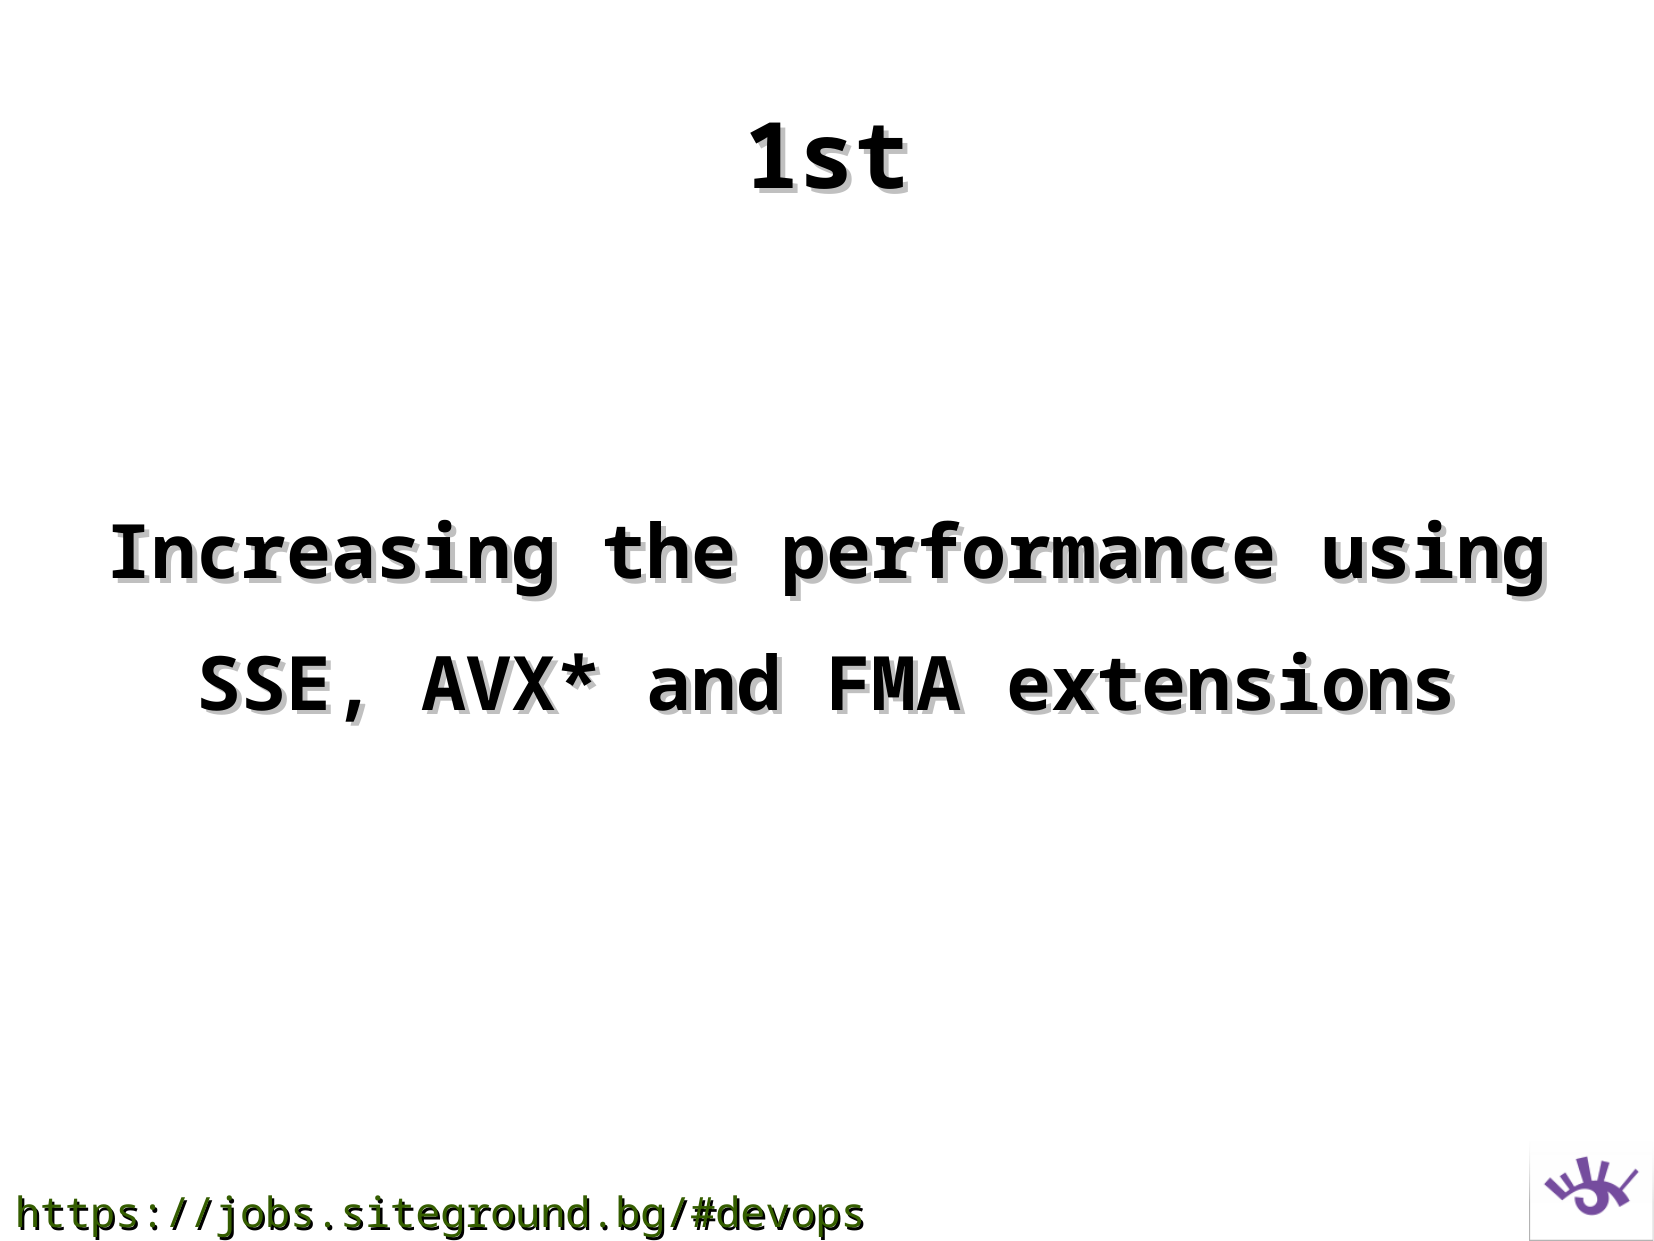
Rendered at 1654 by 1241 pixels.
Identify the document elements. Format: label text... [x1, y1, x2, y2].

title 1st [82, 49, 1571, 257]
picture [1529, 1134, 1654, 1241]
text_box https://jobs.siteground.bg/#devops [0, 1175, 889, 1240]
list Increasing the performance using SSE, AVX* and FMA extensions [82, 290, 1571, 1010]
